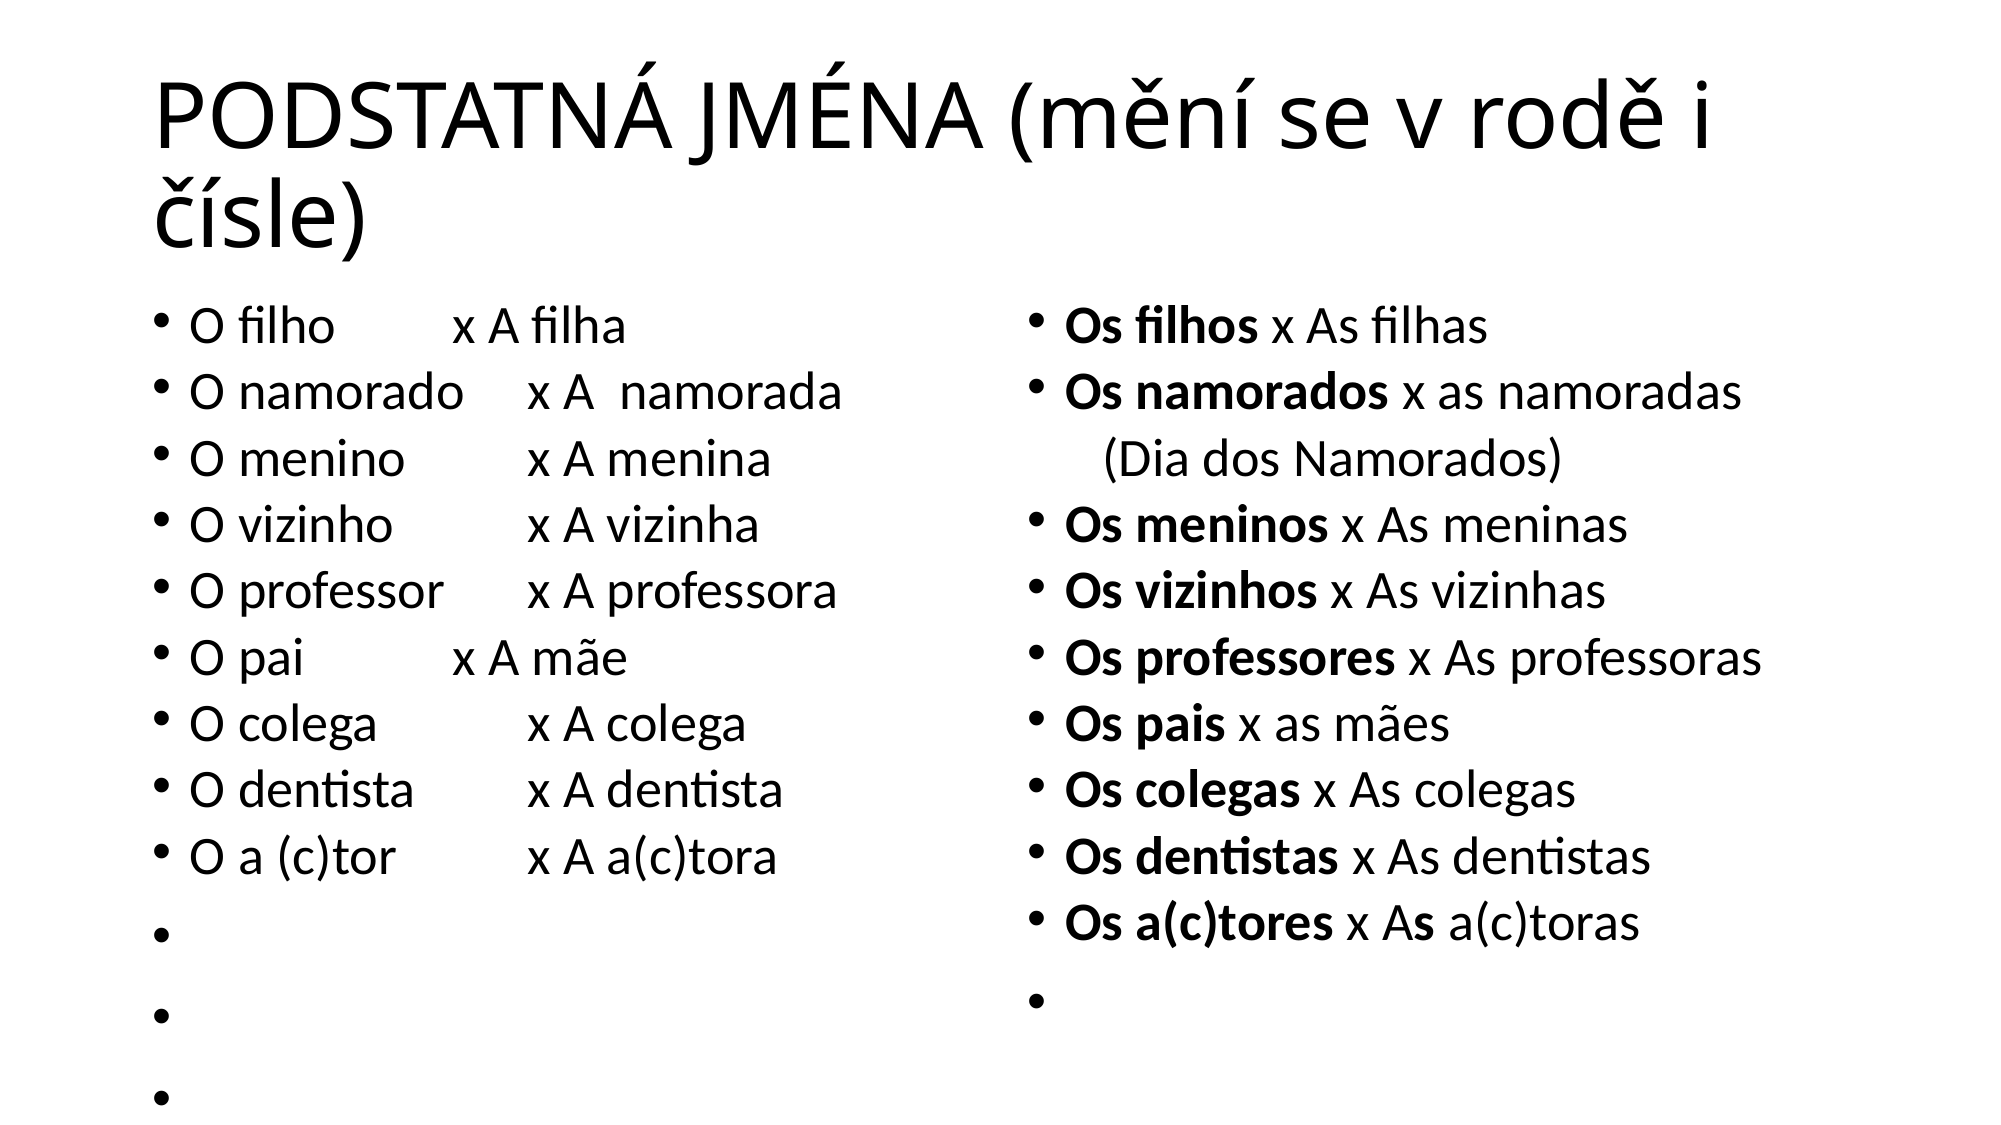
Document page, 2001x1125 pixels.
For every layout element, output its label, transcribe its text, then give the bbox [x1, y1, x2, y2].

title PODSTATNÁ JMÉNA (mění se v rodě i čísle) [137, 59, 1863, 278]
list Os filhos x As filhas Os namorados x as namoradas (Dia dos Namorados) Os meninos x As meninas Os vizinhos x As vizinhas Os professores x As professoras Os pais x as mães Os colegas x As colegas Os dentistas x As dentistas Os a(c)tores x As a(c)toras [1012, 299, 1863, 1014]
list O filho x A filha O namorado x A namorada O menino x A menina O vizinho x A vizinha O professor x A professora O pai x A mãe O colega x A colega O dentista x A dentista O a (c)tor x A a(c)tora [137, 299, 988, 1014]
